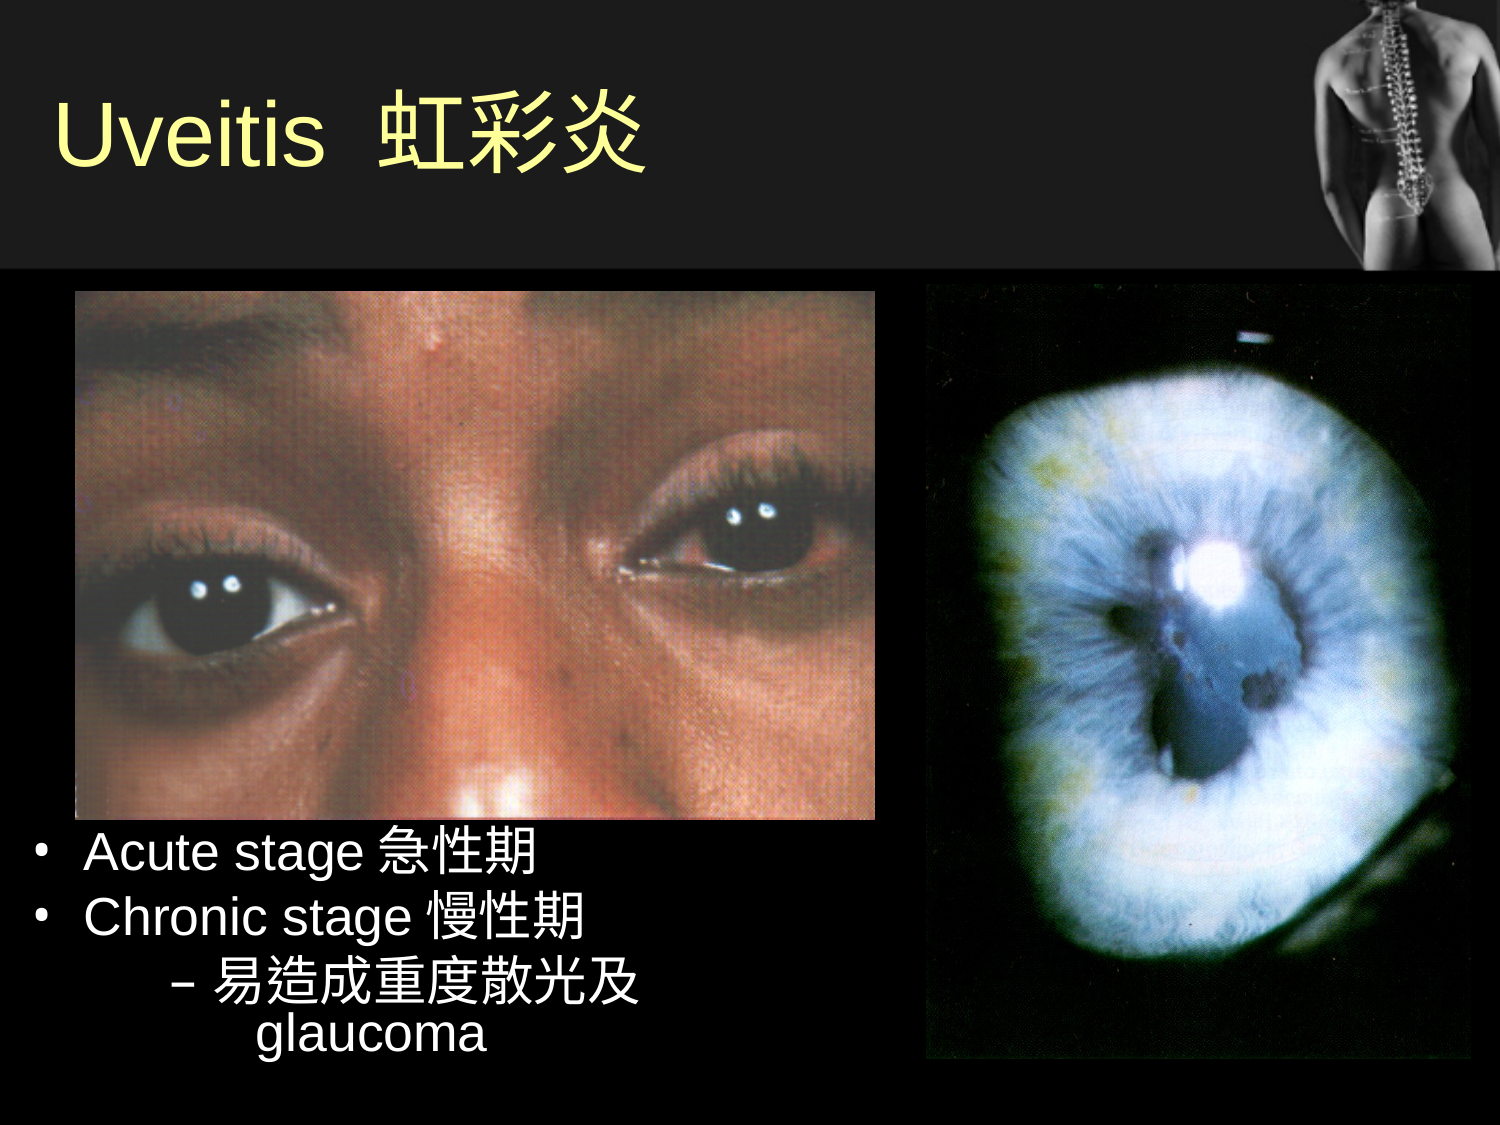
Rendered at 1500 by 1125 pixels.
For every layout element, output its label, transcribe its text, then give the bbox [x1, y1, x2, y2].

list Acute stage急性期 Chronic stage慢性期 易造成重度散光及glaucoma [16, 822, 892, 1071]
picture [75, 290, 876, 820]
picture [926, 283, 1471, 1059]
title Uveitis 虹彩炎 [37, 32, 1300, 228]
